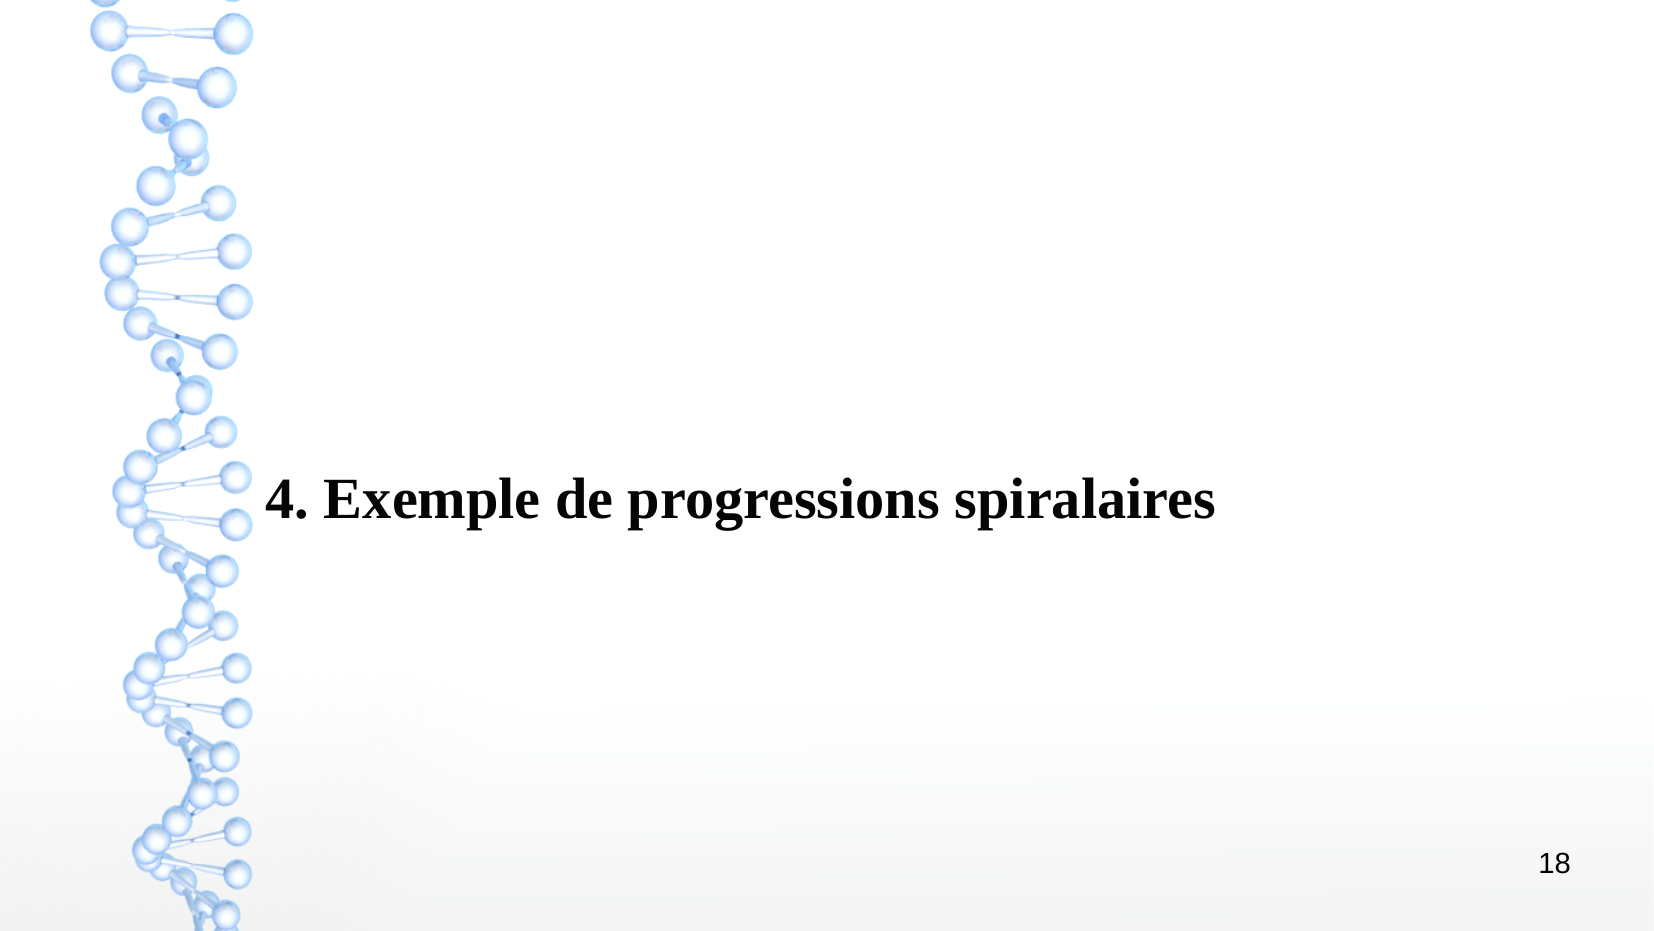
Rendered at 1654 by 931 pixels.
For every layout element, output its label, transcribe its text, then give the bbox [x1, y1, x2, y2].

picture [0, 0, 1654, 931]
title 4. Exemple de progressions spiralaires [265, 0, 1595, 532]
